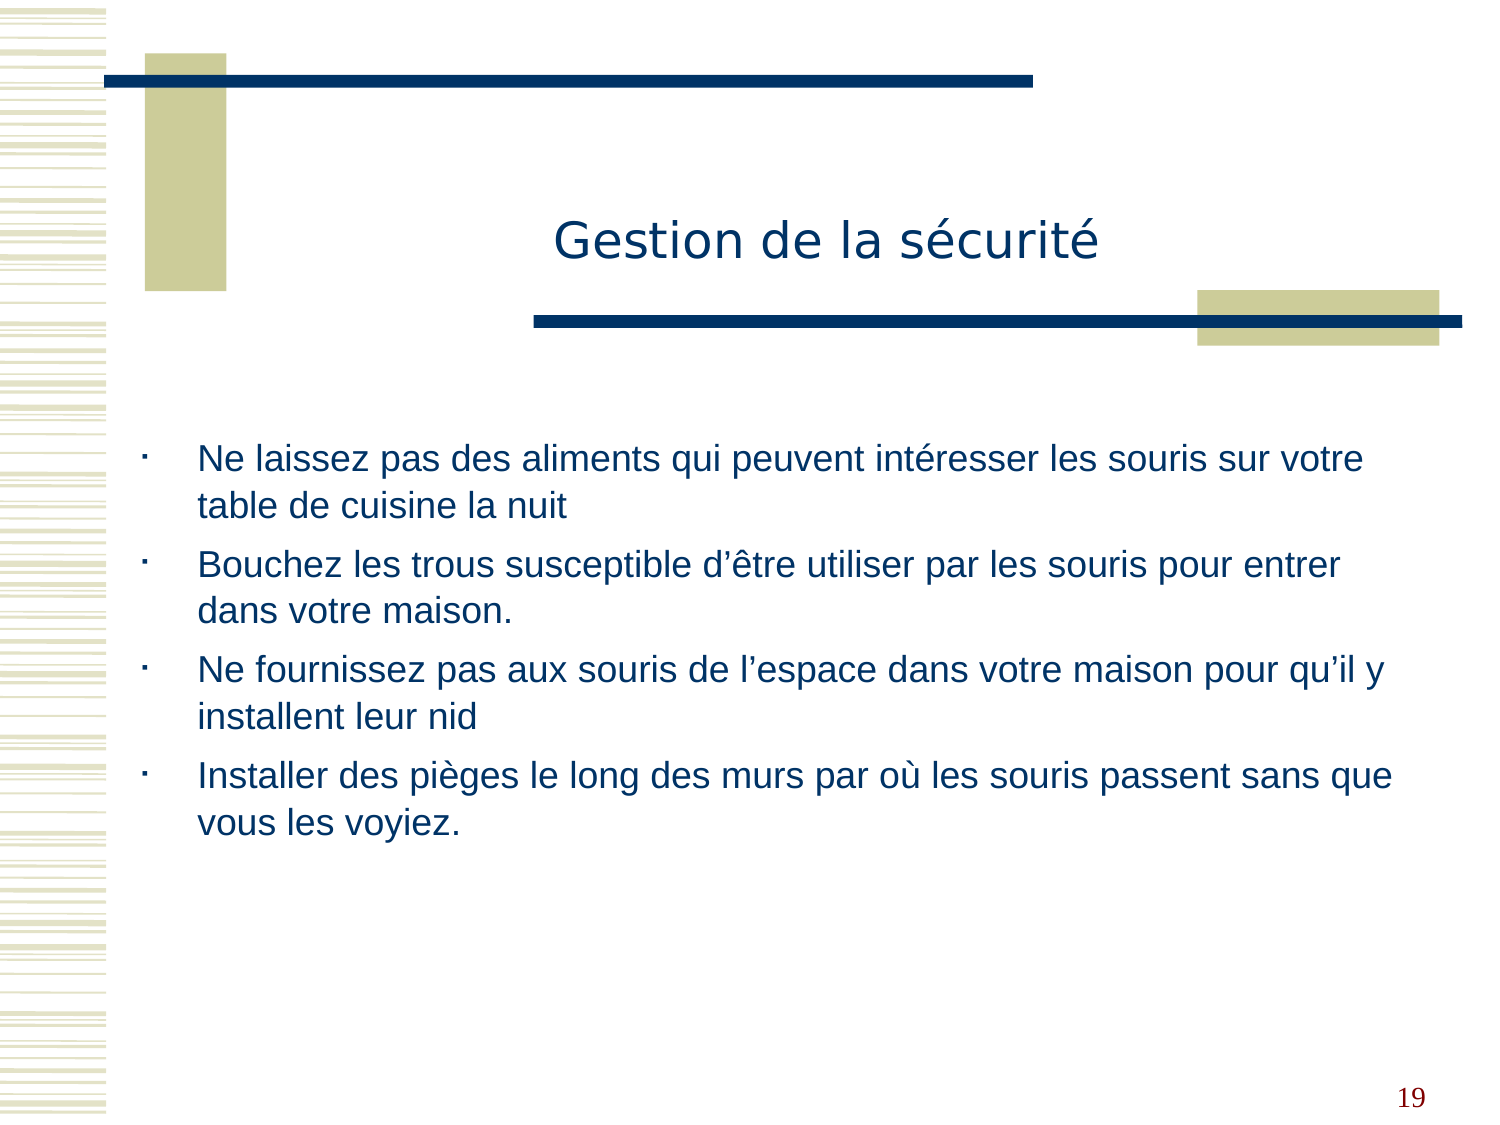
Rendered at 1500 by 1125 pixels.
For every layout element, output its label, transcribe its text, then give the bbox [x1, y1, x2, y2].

title Gestion de la sécurité [221, 112, 1433, 276]
list Ne laissez pas des aliments qui peuvent intéresser les souris sur votre table de cuisine la nuit Bouchez les trous susceptible d’être utiliser par les souris pour entrer dans votre maison. Ne fournissez pas aux souris de l’espace dans votre maison pour qu’il y installent leur nid Installer des pièges le long des murs par où les souris passent sans que vous les voyiez. [126, 425, 1433, 1001]
